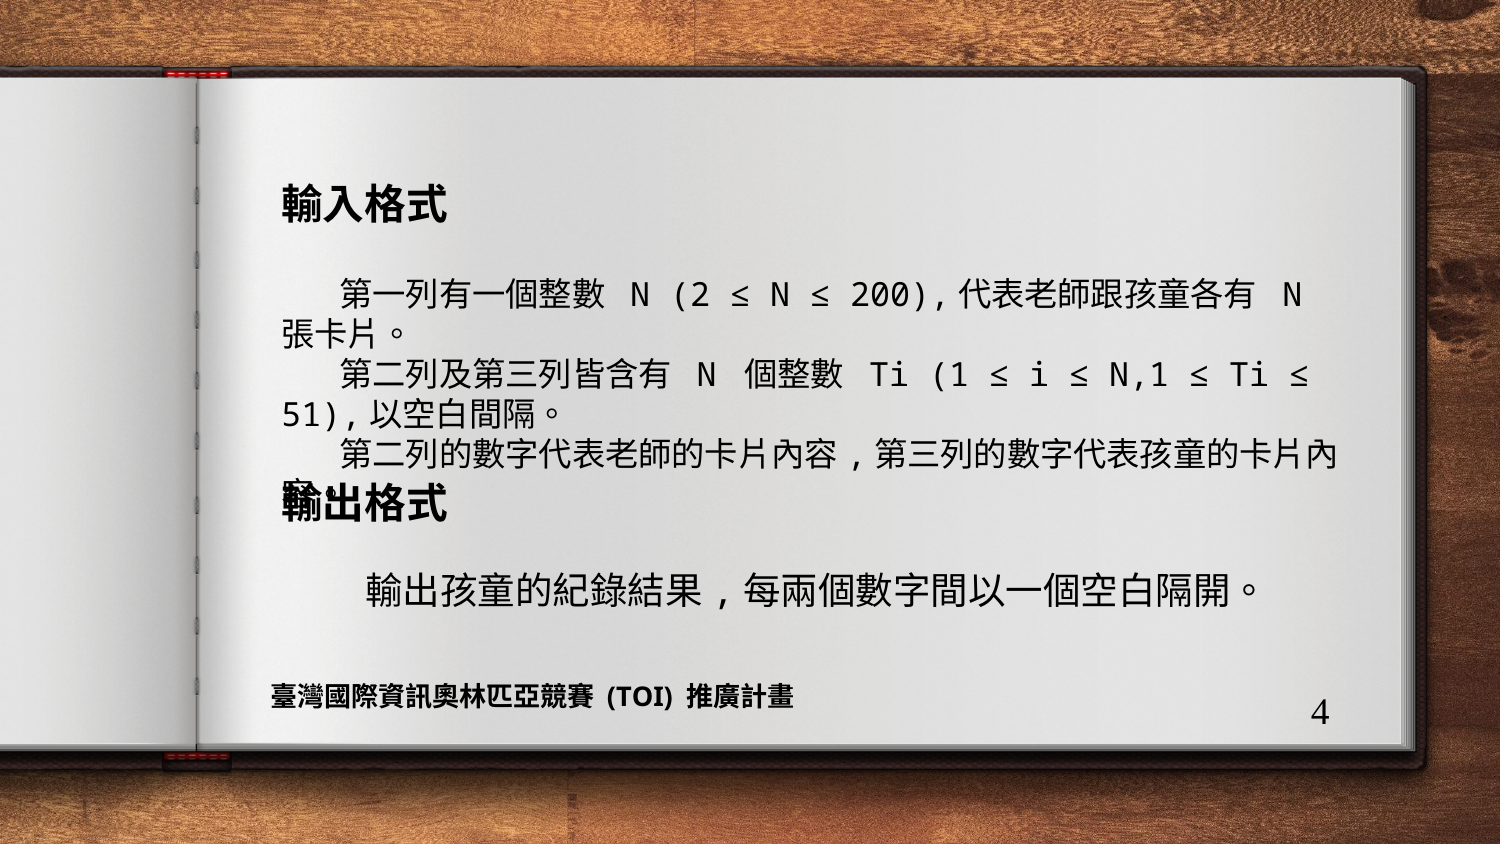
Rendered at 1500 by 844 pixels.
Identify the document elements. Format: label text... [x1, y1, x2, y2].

text_box 輸出格式 輸出孩童的紀錄結果,每兩個數字間以一個空白隔開。 [266, 470, 1368, 620]
text_box 輸入格式 第一列有一個整數 N (2 ≤ N ≤ 200),代表老師跟孩童各有 N 張卡片。 第二列及第三列皆含有 N 個整數 Ti (1 ≤ i ≤ N,1 ≤ Ti ≤ 51),以空白間隔。 第二列的數字代表老師的卡片內容,第三列的數字代表孩童的卡片內容。 [266, 171, 1368, 470]
text_box [1295, 672, 1386, 737]
